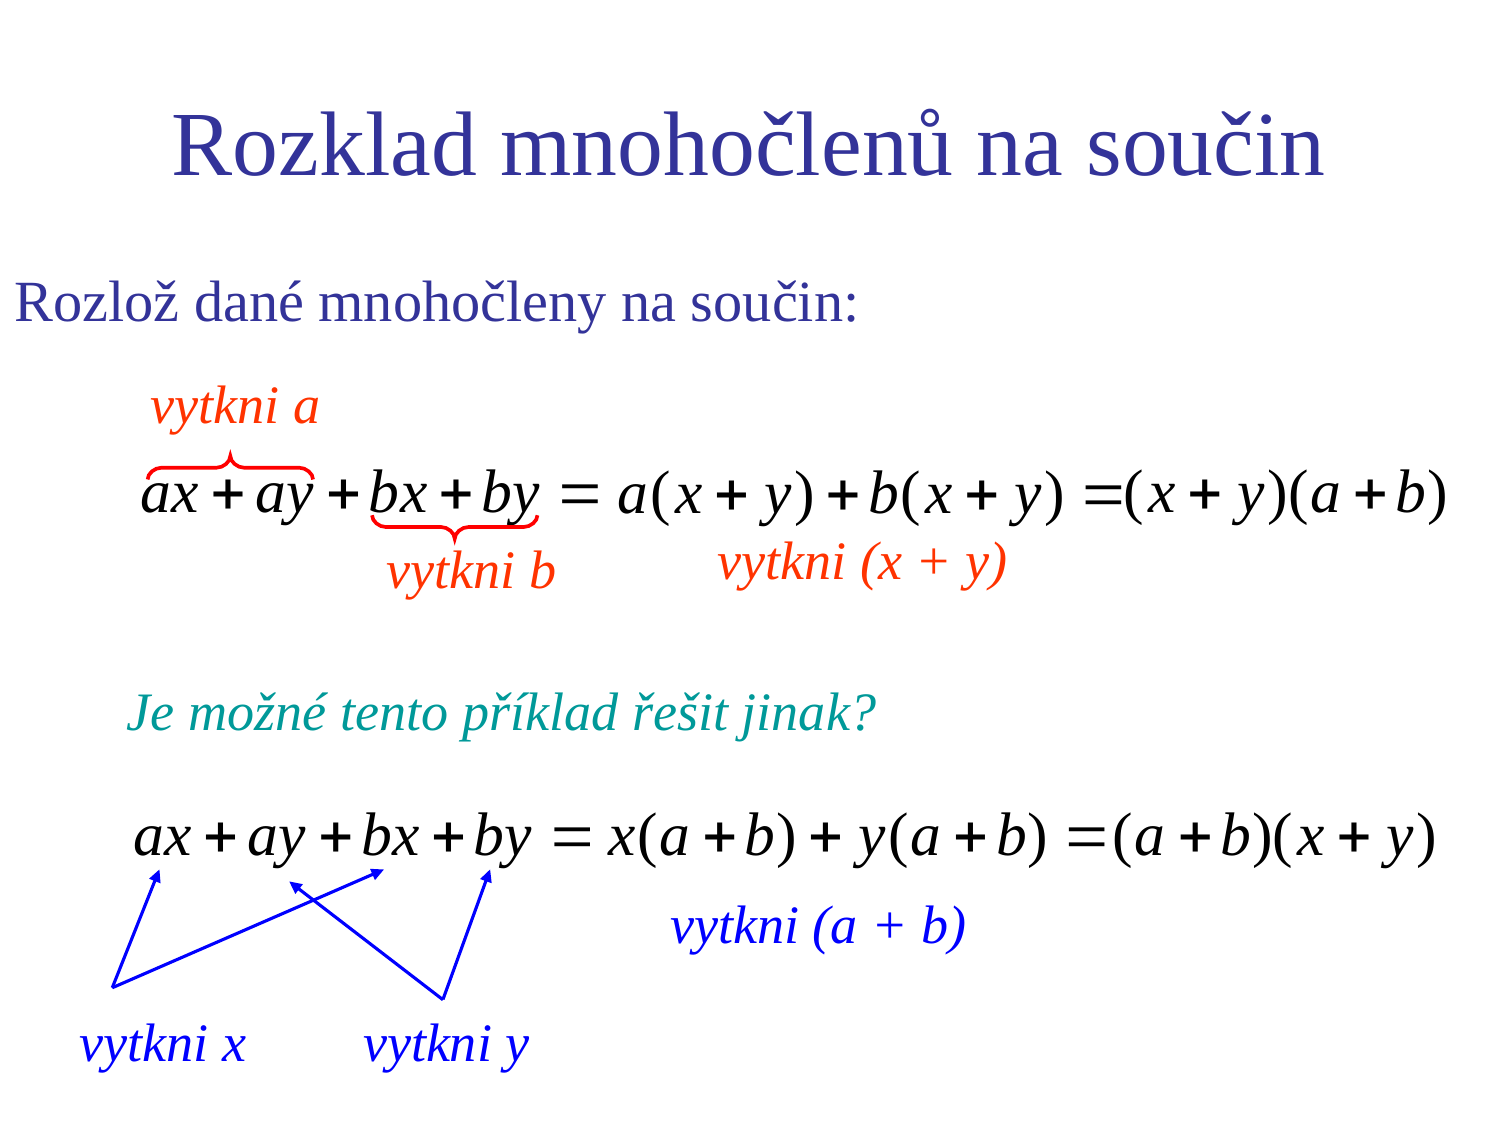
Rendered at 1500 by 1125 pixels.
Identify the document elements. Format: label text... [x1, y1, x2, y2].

text_box Rozlož dané mnohočleny na součin: [0, 255, 1500, 341]
text_box vytkni y [348, 999, 573, 1080]
text_box vytkni (a + b) [655, 881, 1046, 962]
chart [596, 798, 1449, 882]
text_box vytkni b [372, 526, 597, 608]
text_box Rozklad mnohočlenů na součin [75, 45, 1426, 233]
chart [131, 456, 599, 539]
chart [364, 877, 374, 881]
chart [123, 798, 591, 881]
text_box vytkni a [135, 361, 361, 442]
text_box Je možné tento příklad řešit jinak? [112, 668, 1081, 749]
text_box vytkni x [64, 999, 290, 1080]
text_box vytkni (x + y) [702, 517, 1093, 598]
chart [608, 456, 1459, 539]
